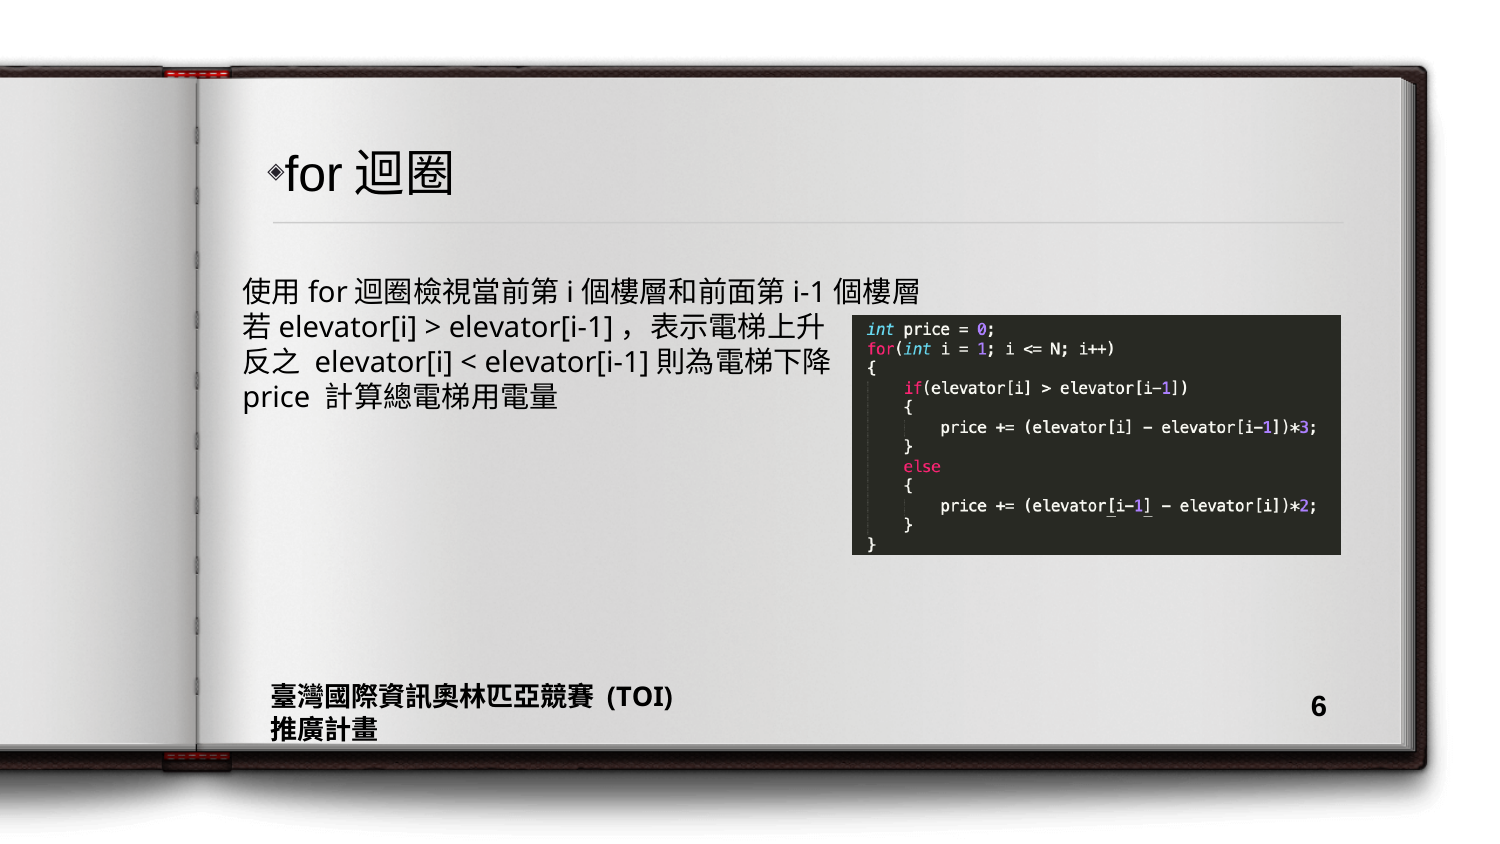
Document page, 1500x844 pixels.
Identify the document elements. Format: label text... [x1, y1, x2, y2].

text_box for迴圈 [252, 126, 1194, 216]
text_box 使用for迴圈檢視當前第i個樓層和前面第i-1個樓層 若elevator[i] > elevator[i-1]，表示電梯上升 反之 elevator[i] < elevator[i-1]則為電梯下降 price 計算總電梯用電量 [228, 266, 1218, 604]
text_box [1295, 672, 1386, 737]
picture [852, 315, 1341, 555]
